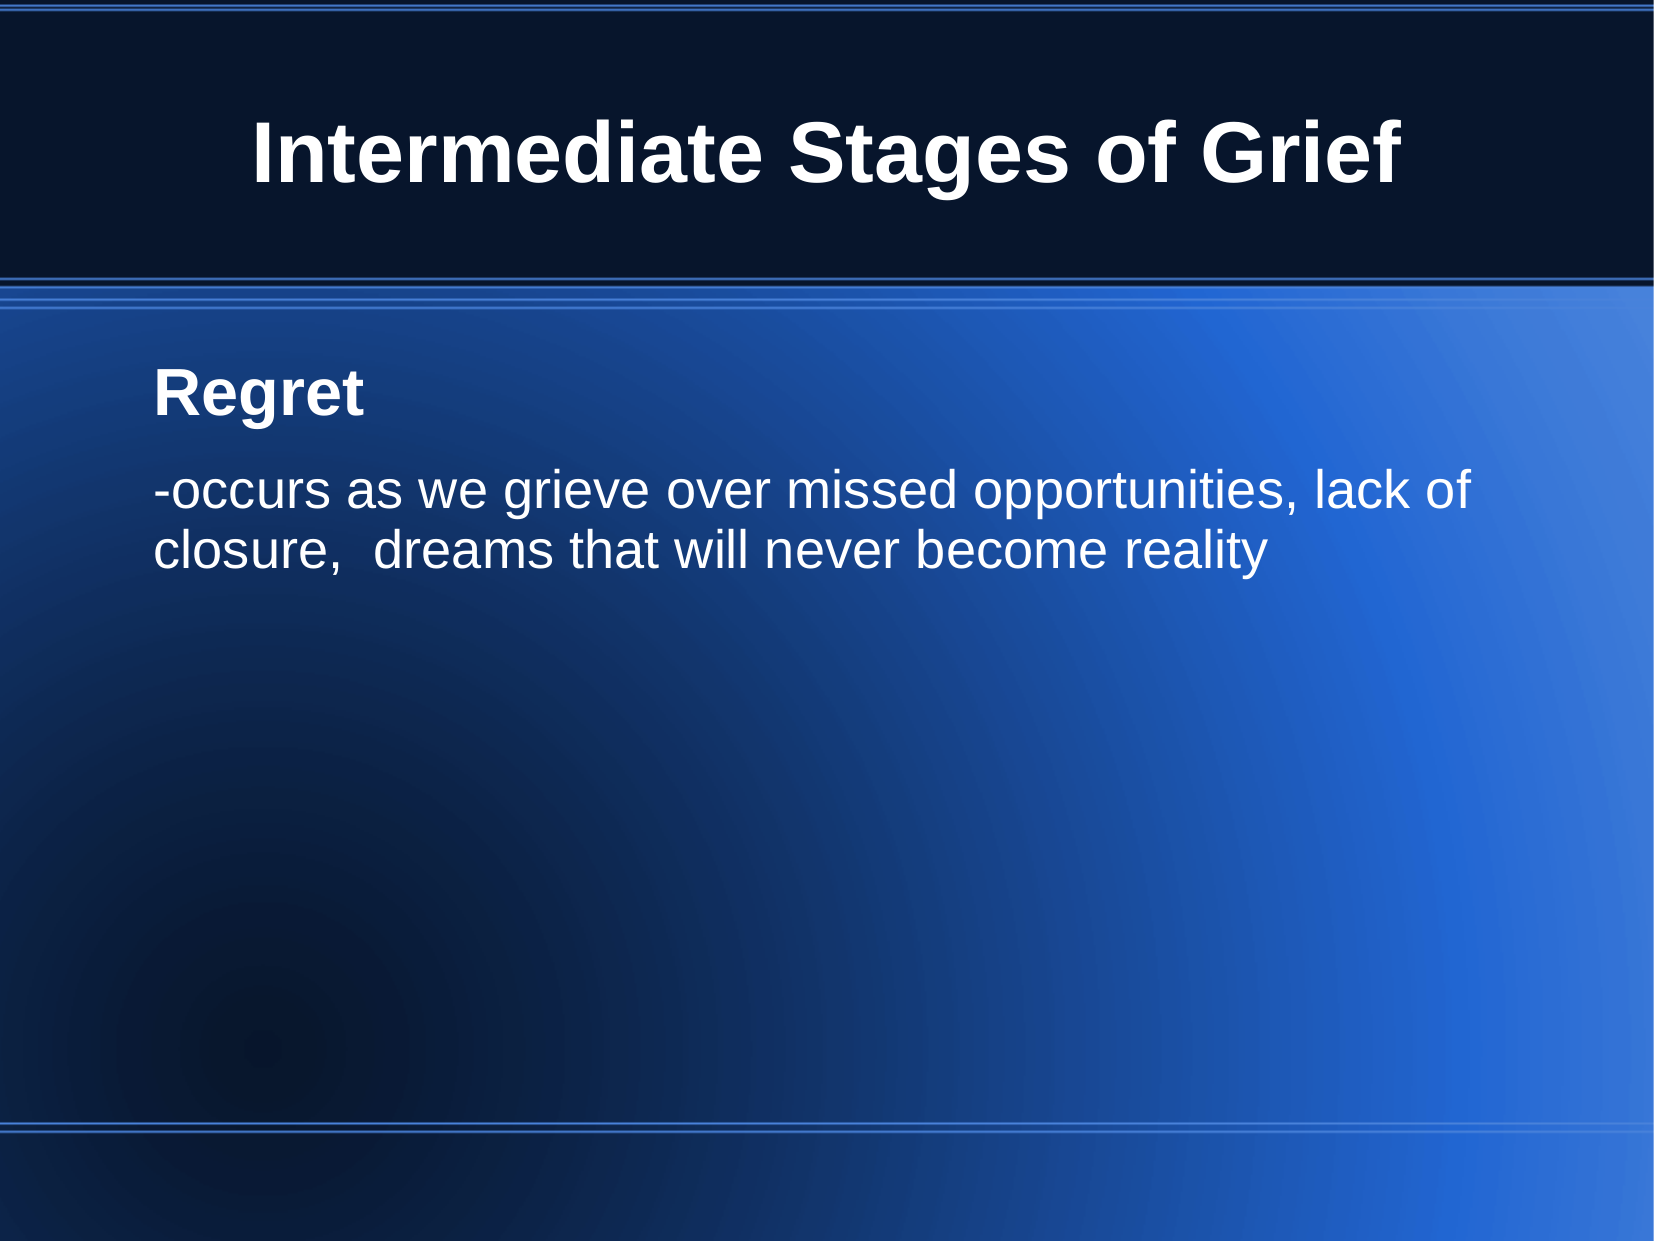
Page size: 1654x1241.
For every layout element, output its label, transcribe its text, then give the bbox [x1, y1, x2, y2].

title Intermediate Stages of Grief [82, 49, 1571, 257]
picture [0, 0, 1654, 1241]
list Regret -occurs as we grieve over missed opportunities, lack of closure, dreams that will never become reality [82, 355, 1571, 1058]
